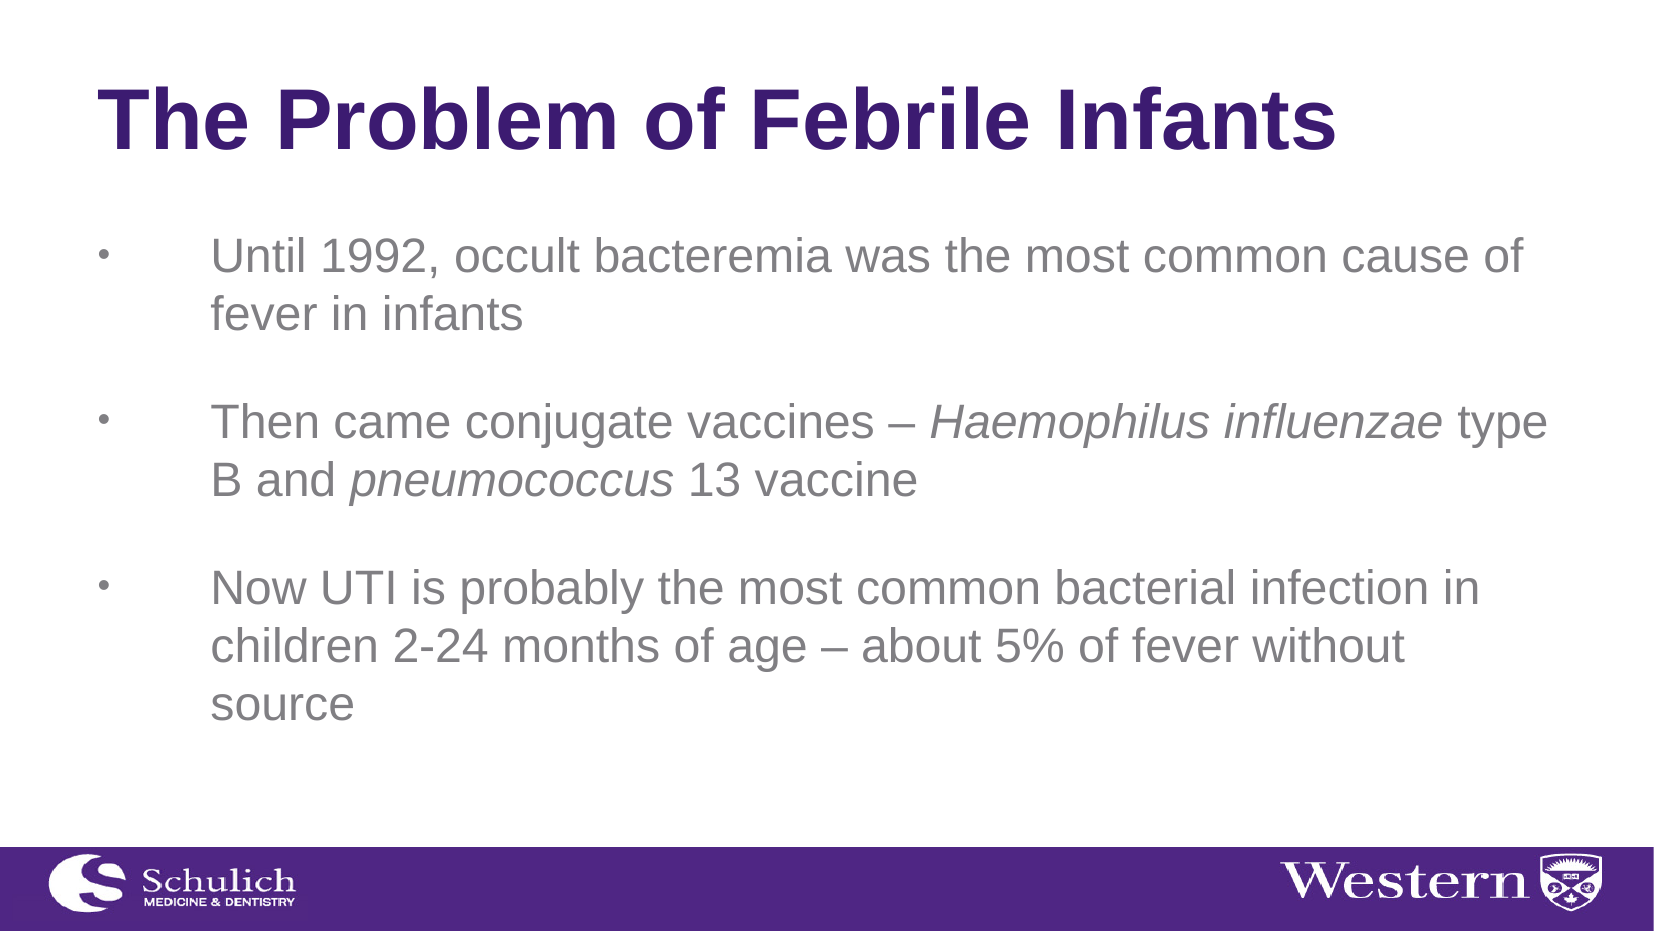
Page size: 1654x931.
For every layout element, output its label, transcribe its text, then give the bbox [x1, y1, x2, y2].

title The Problem of Febrile Infants [82, 37, 1571, 193]
list Until 1992, occult bacteremia was the most common cause of fever in infants Then came conjugate vaccines – Haemophilus influenzae type B and pneumococcus 13 vaccine Now UTI is probably the most common bacterial infection in children 2-24 months of age – about 5% of fever without source [82, 217, 1571, 831]
picture [0, 0, 1654, 931]
